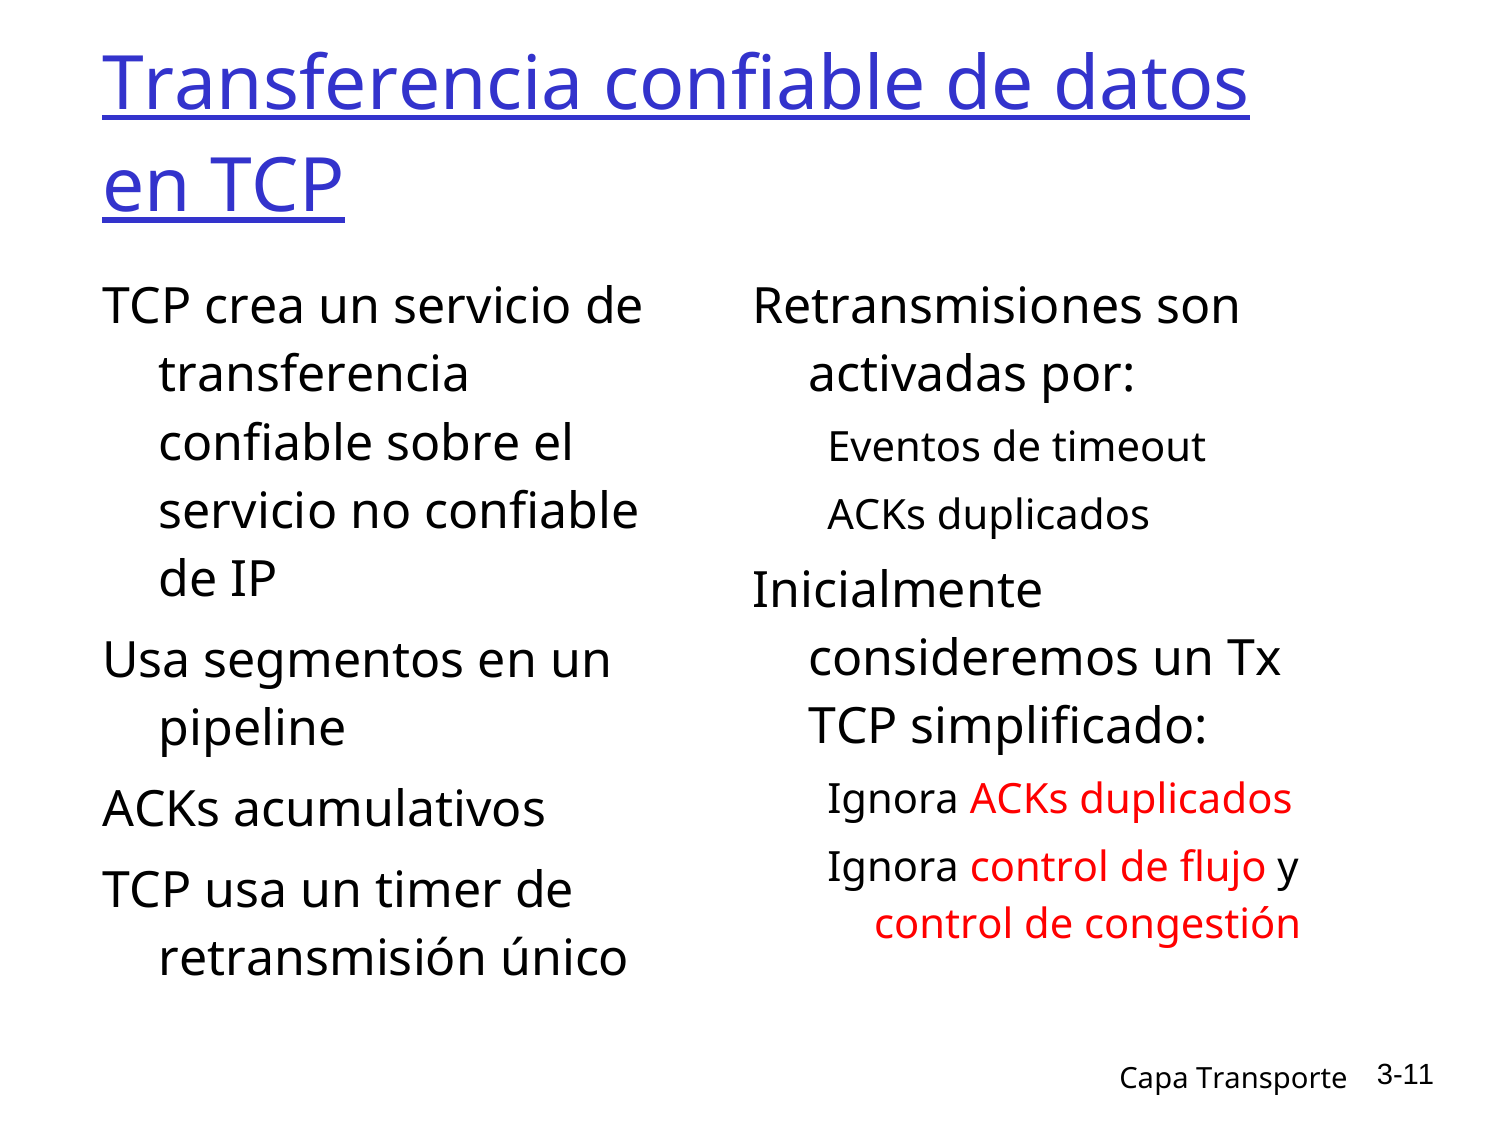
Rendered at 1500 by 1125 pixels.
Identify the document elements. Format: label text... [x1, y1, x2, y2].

title Transferencia confiable de datos en TCP [87, 19, 1363, 244]
list TCP crea un servicio de transferencia confiable sobre el servicio no confiable de IP Usa segmentos en un pipeline ACKs acumulativos TCP usa un timer de retransmisión único [87, 262, 713, 1093]
list Retransmisiones son activadas por: Eventos de timeout ACKs duplicados Inicialmente consideremos un Tx TCP simplificado: Ignora ACKs duplicados Ignora control de flujo y control de congestión [737, 262, 1363, 1026]
